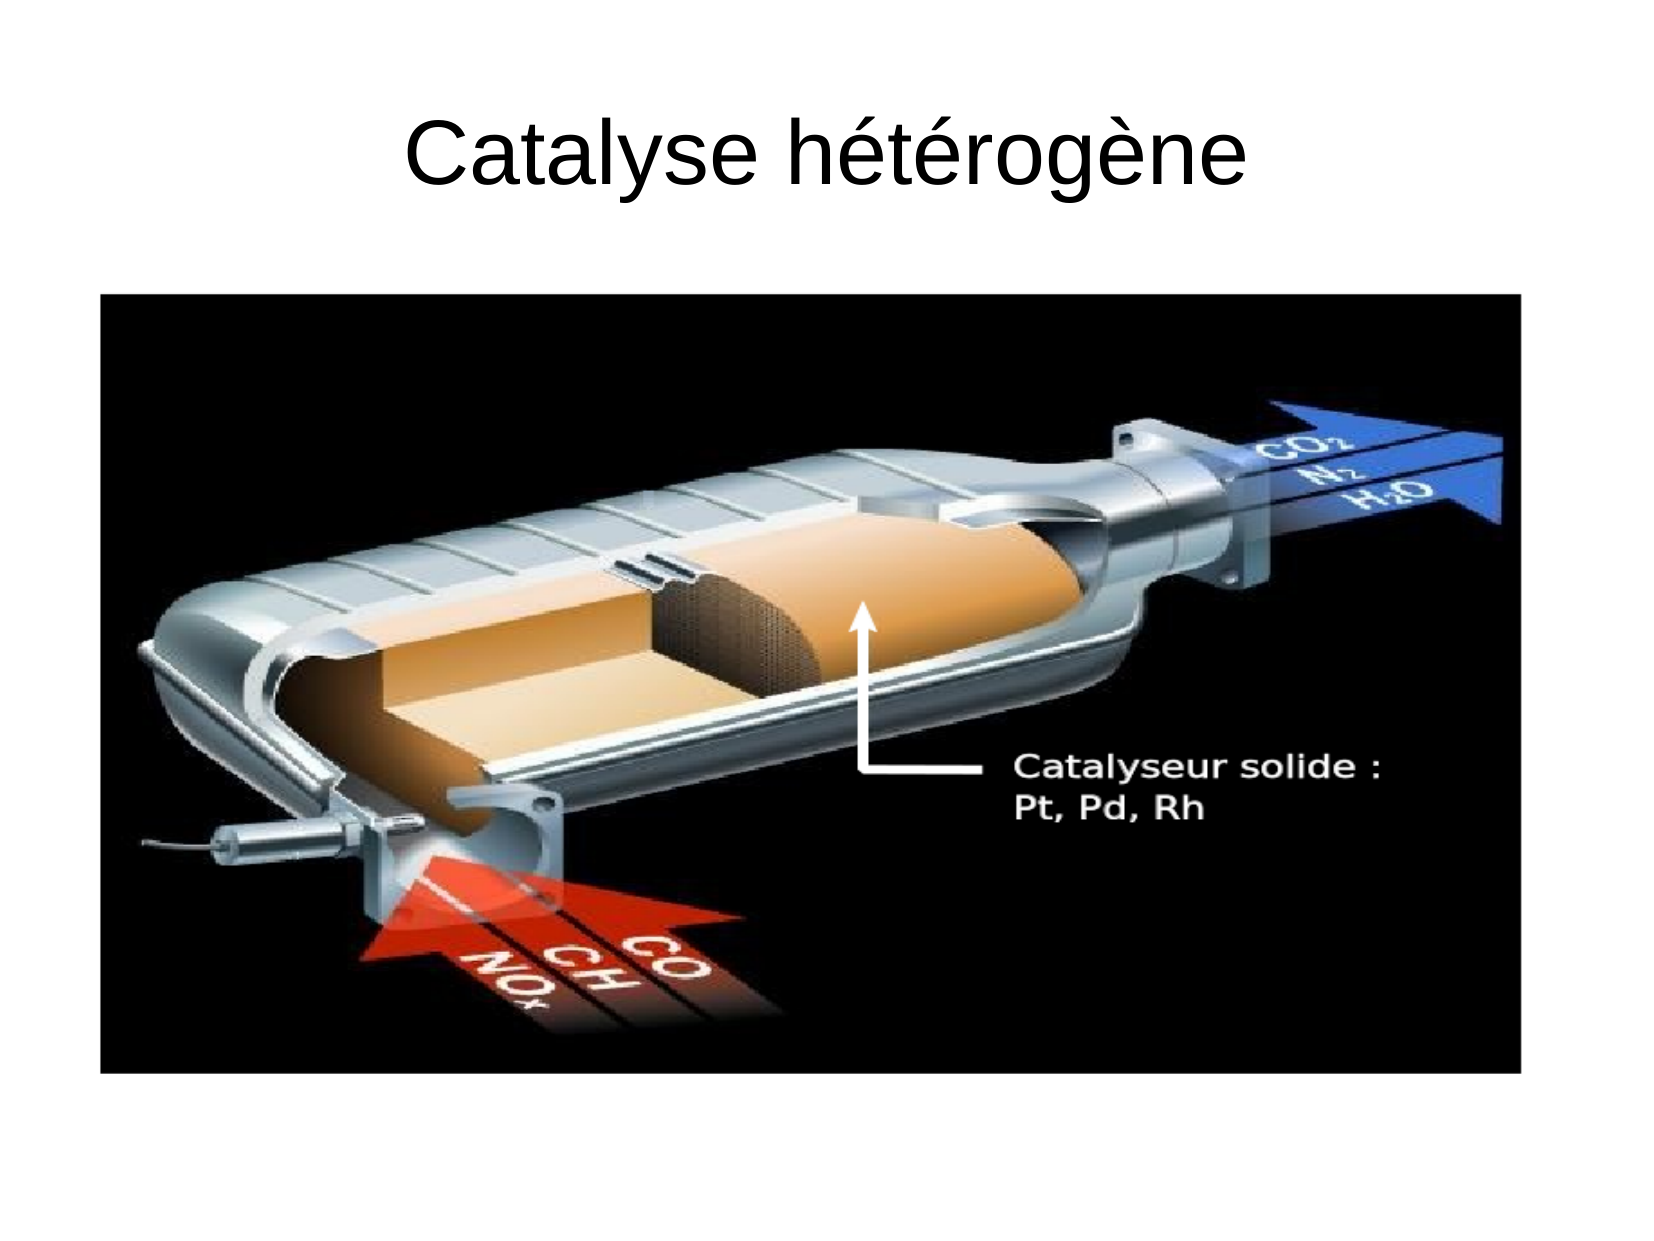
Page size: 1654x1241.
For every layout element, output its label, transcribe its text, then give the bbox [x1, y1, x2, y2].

title Catalyse hétérogène [82, 49, 1571, 257]
picture [99, 290, 1555, 1109]
